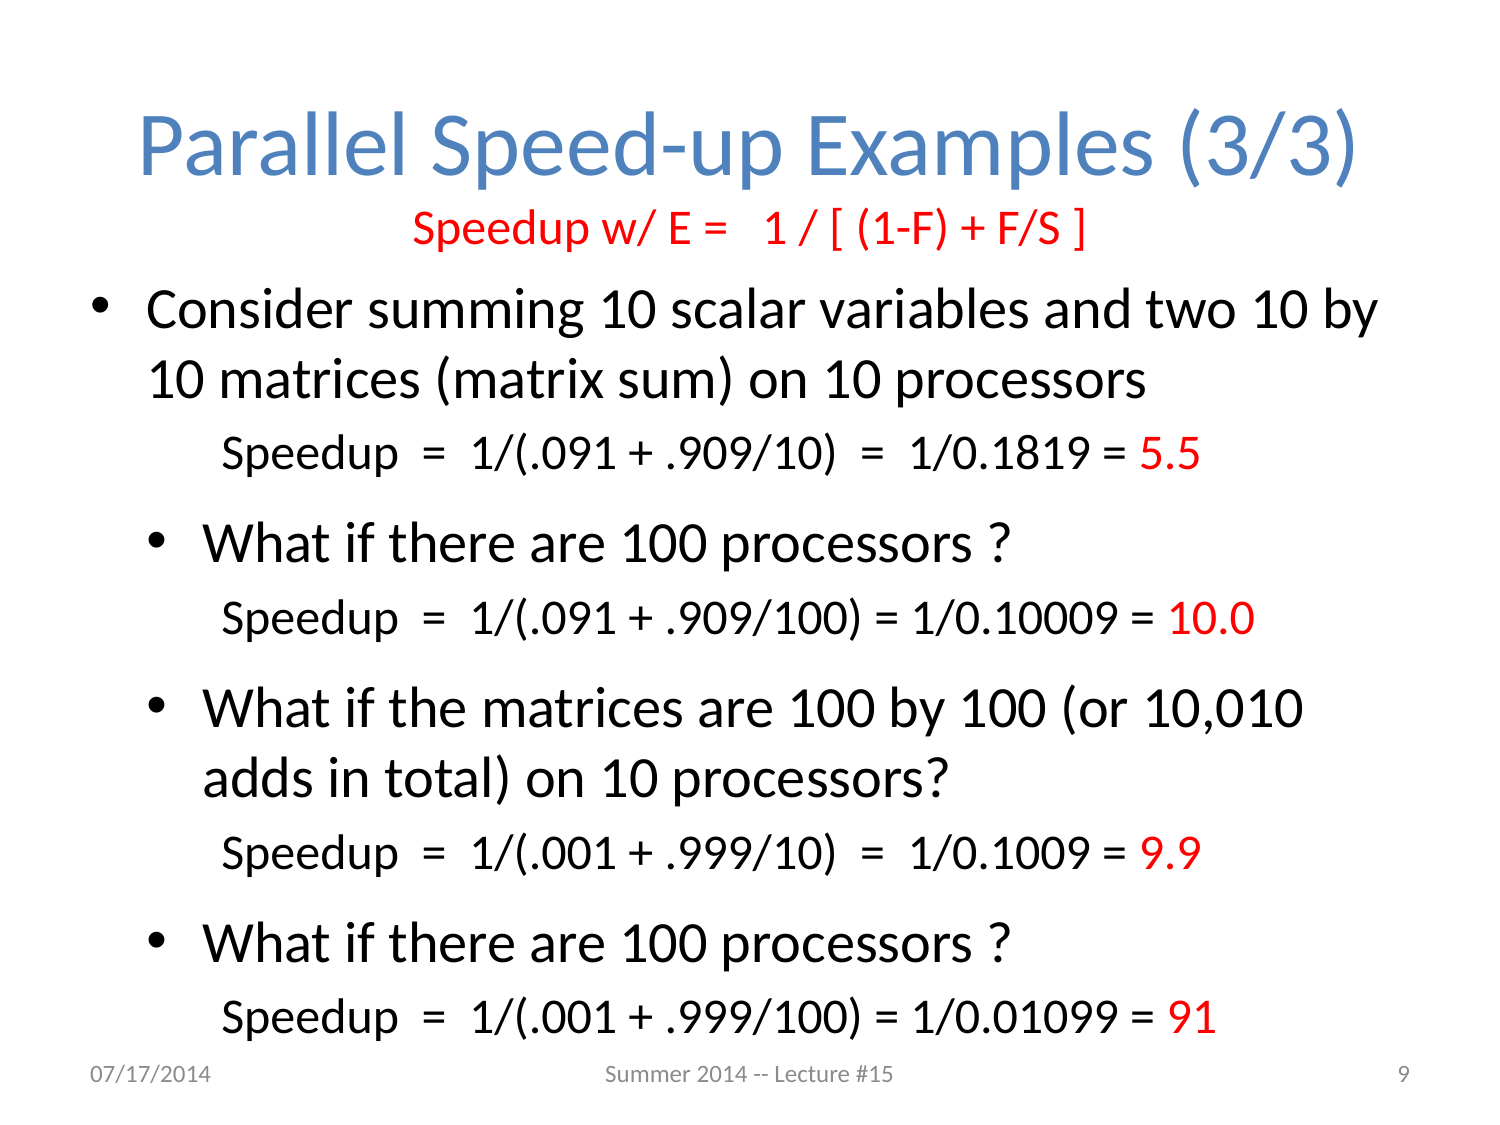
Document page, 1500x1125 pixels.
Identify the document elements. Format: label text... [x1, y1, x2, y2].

list Consider summing 10 scalar variables and two 10 by 10 matrices (matrix sum) on 10 processors Speedup = 1/(.091 + .909/10) = 1/0.1819 = 5.5 What if there are 100 processors ? Speedup = 1/(.091 + .909/100) = 1/0.10009 = 10.0 What if the matrices are 100 by 100 (or 10,010 adds in total) on 10 processors? Speedup = 1/(.001 + .999/10) = 1/0.1009 = 9.9 What if there are 100 processors ? Speedup = 1/(.001 + .999/100) = 1/0.01099 = 91 [75, 262, 1425, 1073]
slide_number 07/17/2014 [75, 1042, 425, 1103]
slide_number <number> [1074, 1042, 1425, 1103]
text_box Speedup w/ E = 1 / [ (1-F) + F/S ] [74, 190, 1425, 259]
title Parallel Speed-up Examples (3/3) [75, 45, 1425, 190]
footer Summer 2014 -- Lecture #15 [512, 1042, 988, 1103]
